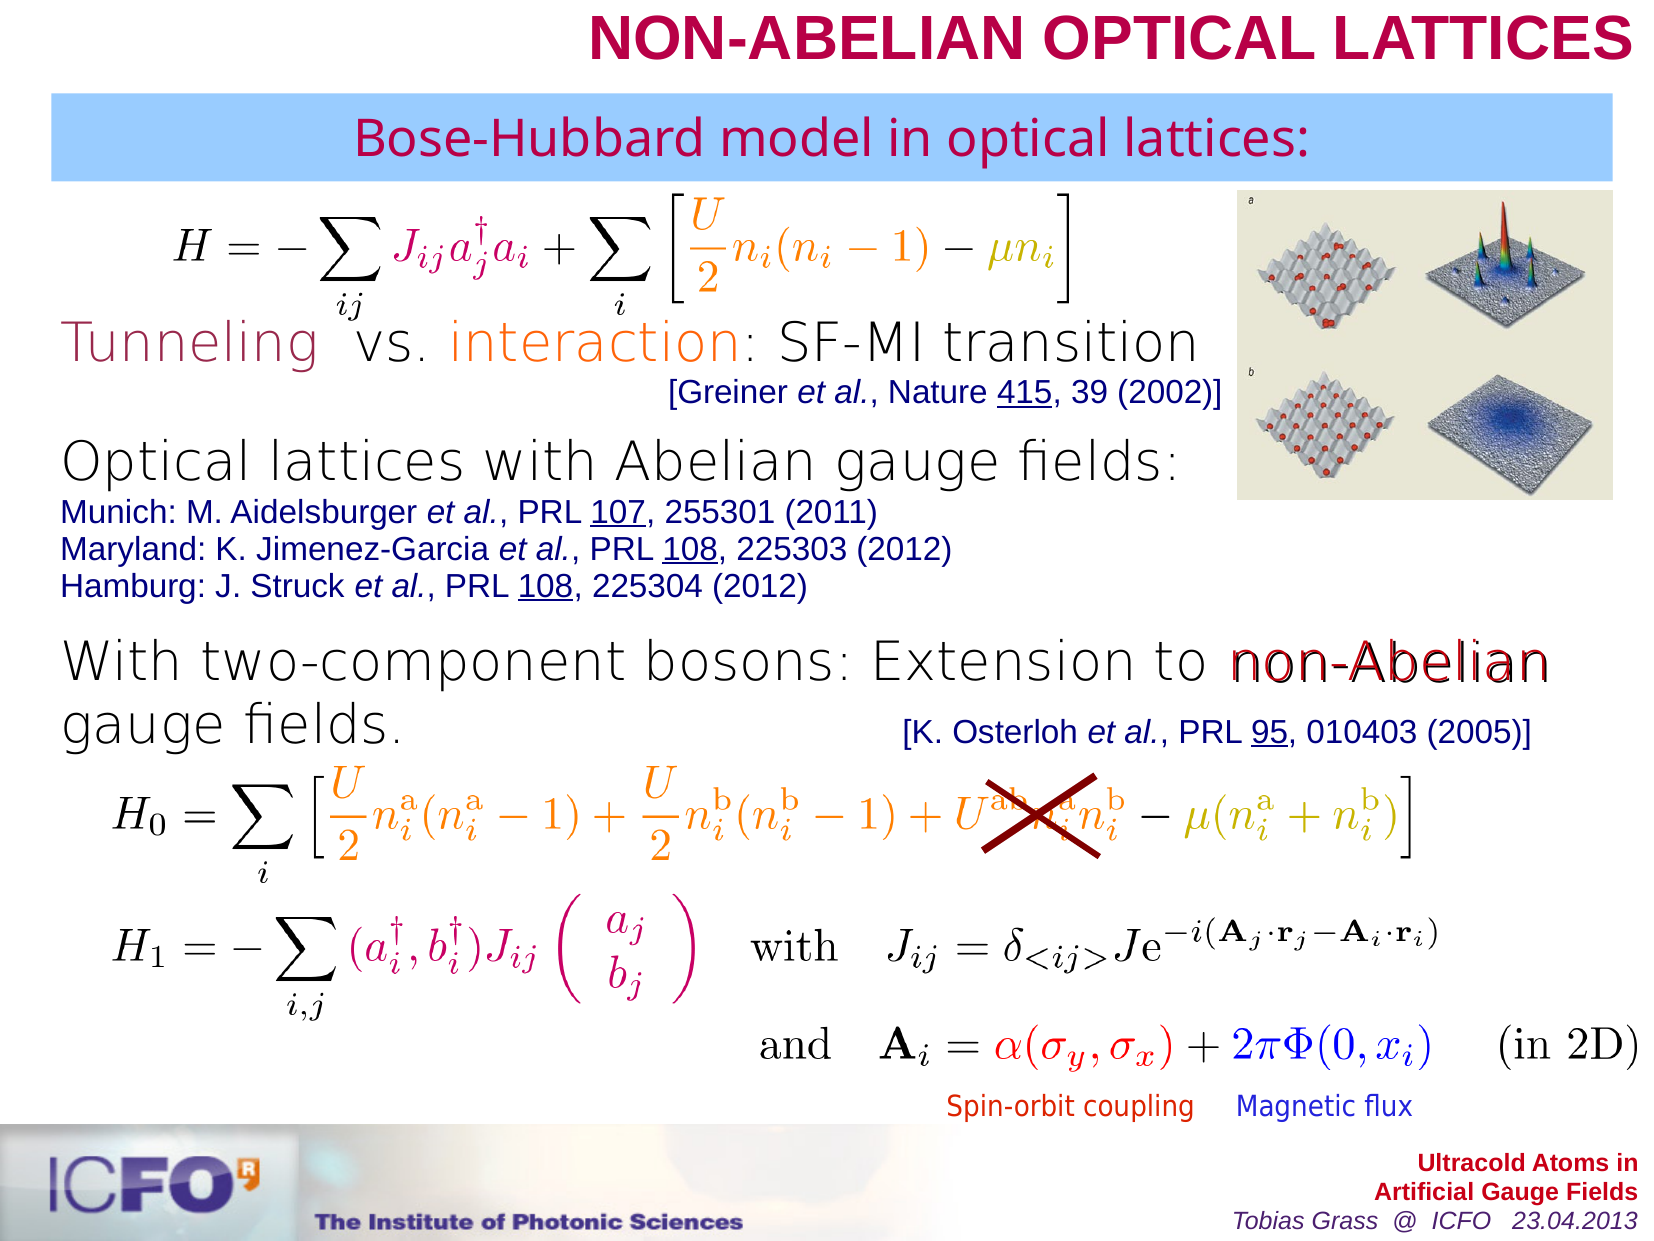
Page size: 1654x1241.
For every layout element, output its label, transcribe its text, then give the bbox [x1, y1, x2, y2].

picture [0, 1124, 976, 1241]
picture [112, 771, 1411, 883]
text_box Spin-orbit coupling [931, 1081, 1221, 1131]
text_box NON-ABELIAN OPTICAL LATTICES [0, 0, 1651, 81]
picture [1237, 190, 1613, 500]
text_box Bose-Hubbard model in optical lattices: [51, 93, 1613, 182]
picture [173, 193, 1069, 303]
text_box Tunneling vs. interaction: SF-MI transition [Greiner et al., Nature 415, 39 (2002)] Optical lattices with Abelian gauge fields: Munich: M. Aidelsburger et al., PRL 107, 255301 (2011) Maryland: K. Jimenez-Garcia et al., PRL 108, 225303 (2012) Hamburg: J. Struck et al., PRL 108, 225304 (2012) [45, 303, 1589, 676]
text_box Ultracold Atoms in Artificial Gauge Fields Tobias Grass @ ICFO 23.04.2013 [712, 1138, 1654, 1241]
text_box Magnetic flux [1221, 1081, 1597, 1131]
text_box With two-component bosons: Extension to non-Abelian gauge fields. [K. Osterloh et al., PRL 95, 010403 (2005)] [45, 676, 1589, 771]
picture [112, 893, 1437, 1021]
picture [760, 1024, 1637, 1073]
